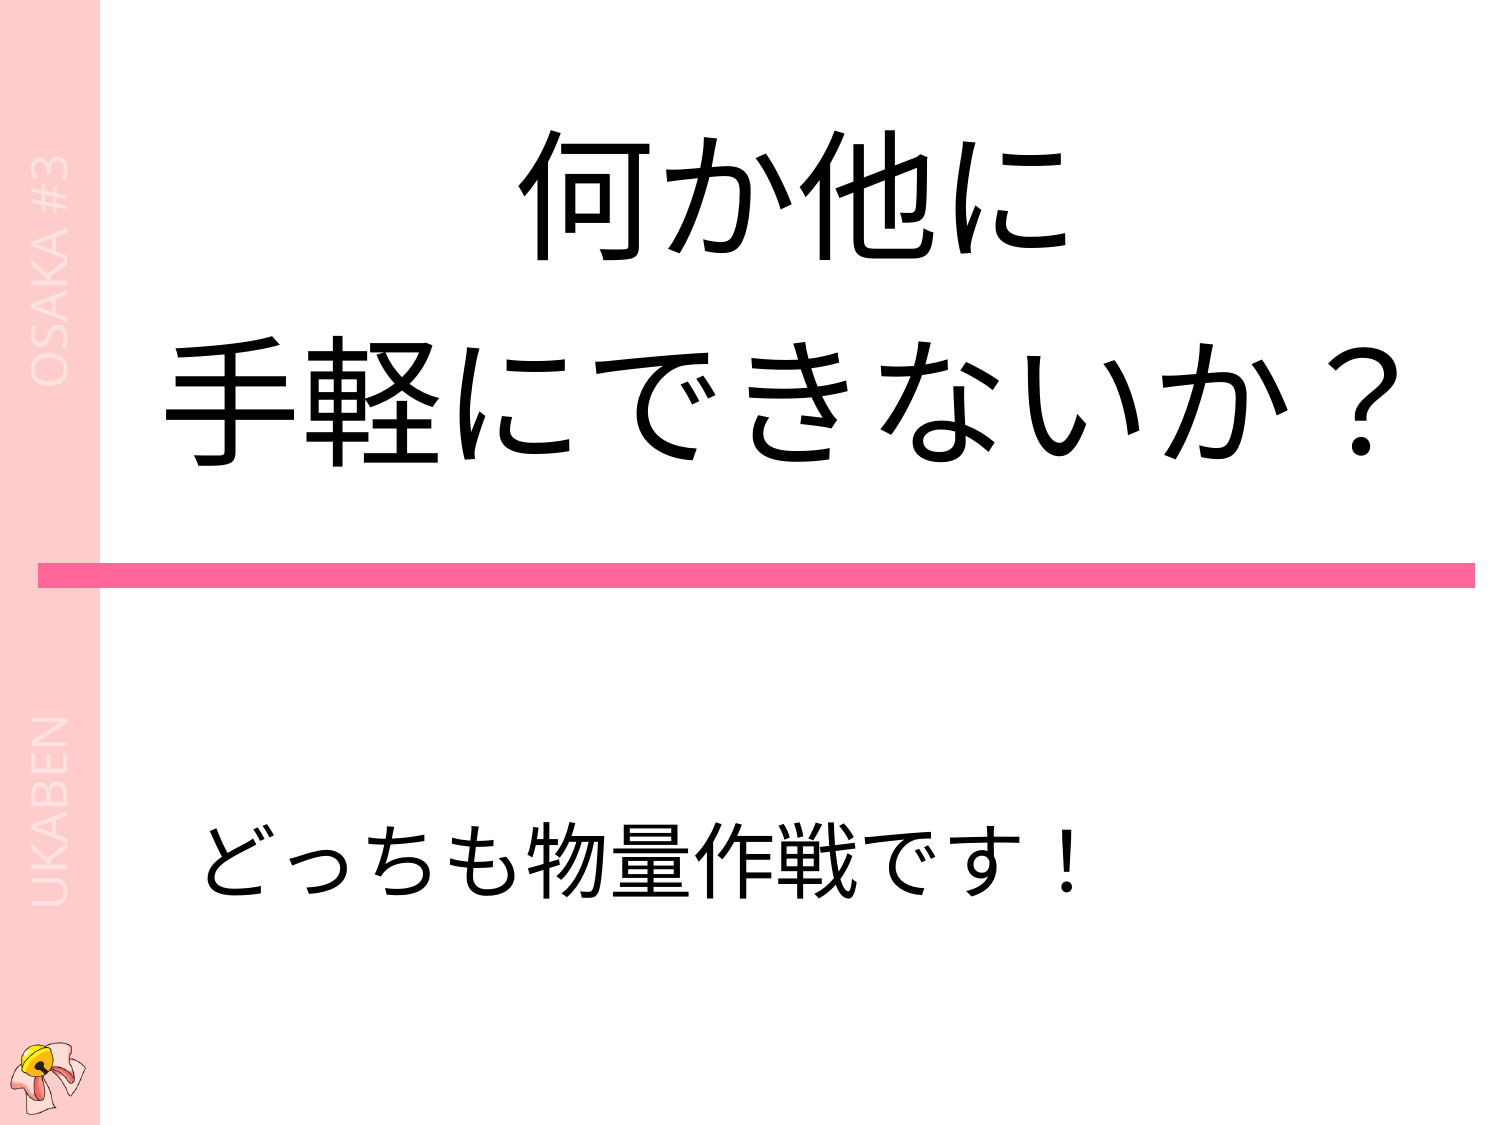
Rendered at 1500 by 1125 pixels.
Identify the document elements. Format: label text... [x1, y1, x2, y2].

title 何か他に 手軽にできないか？ [118, 50, 1477, 532]
picture [10, 1042, 86, 1115]
subtitle どっちも物量作戦です！ [118, 620, 1477, 1093]
